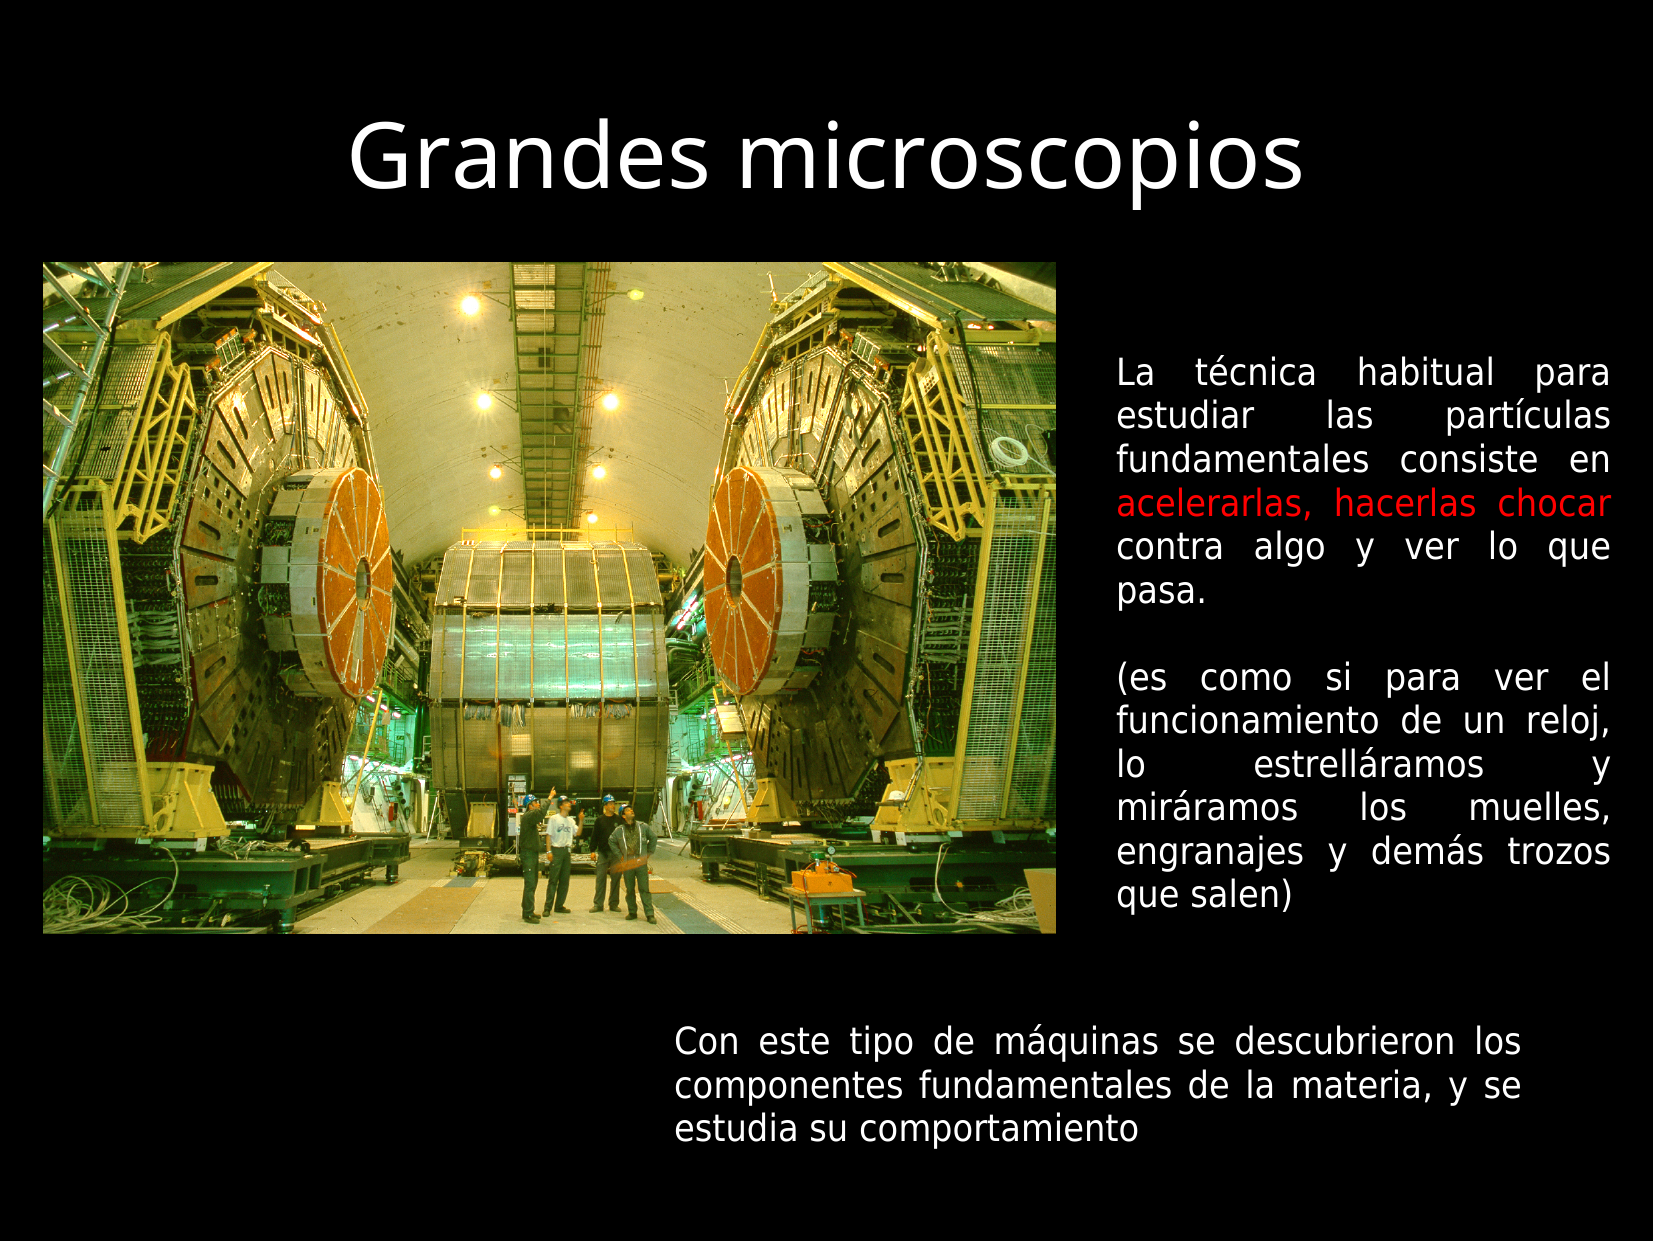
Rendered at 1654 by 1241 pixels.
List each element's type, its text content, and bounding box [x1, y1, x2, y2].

picture [43, 262, 1056, 934]
title Grandes microscopios [82, 56, 1571, 250]
text_box La técnica habitual para estudiar las partículas fundamentales consiste en acelerarlas, hacerlas chocar contra algo y ver lo que pasa. (es como si para ver el funcionamiento de un reloj, lo estrelláramos y miráramos los muelles, engranajes y demás trozos que salen) [1101, 343, 1627, 837]
text_box Con este tipo de máquinas se descubrieron los componentes fundamentales de la materia, y se estudia su comportamiento [659, 1012, 1538, 1201]
